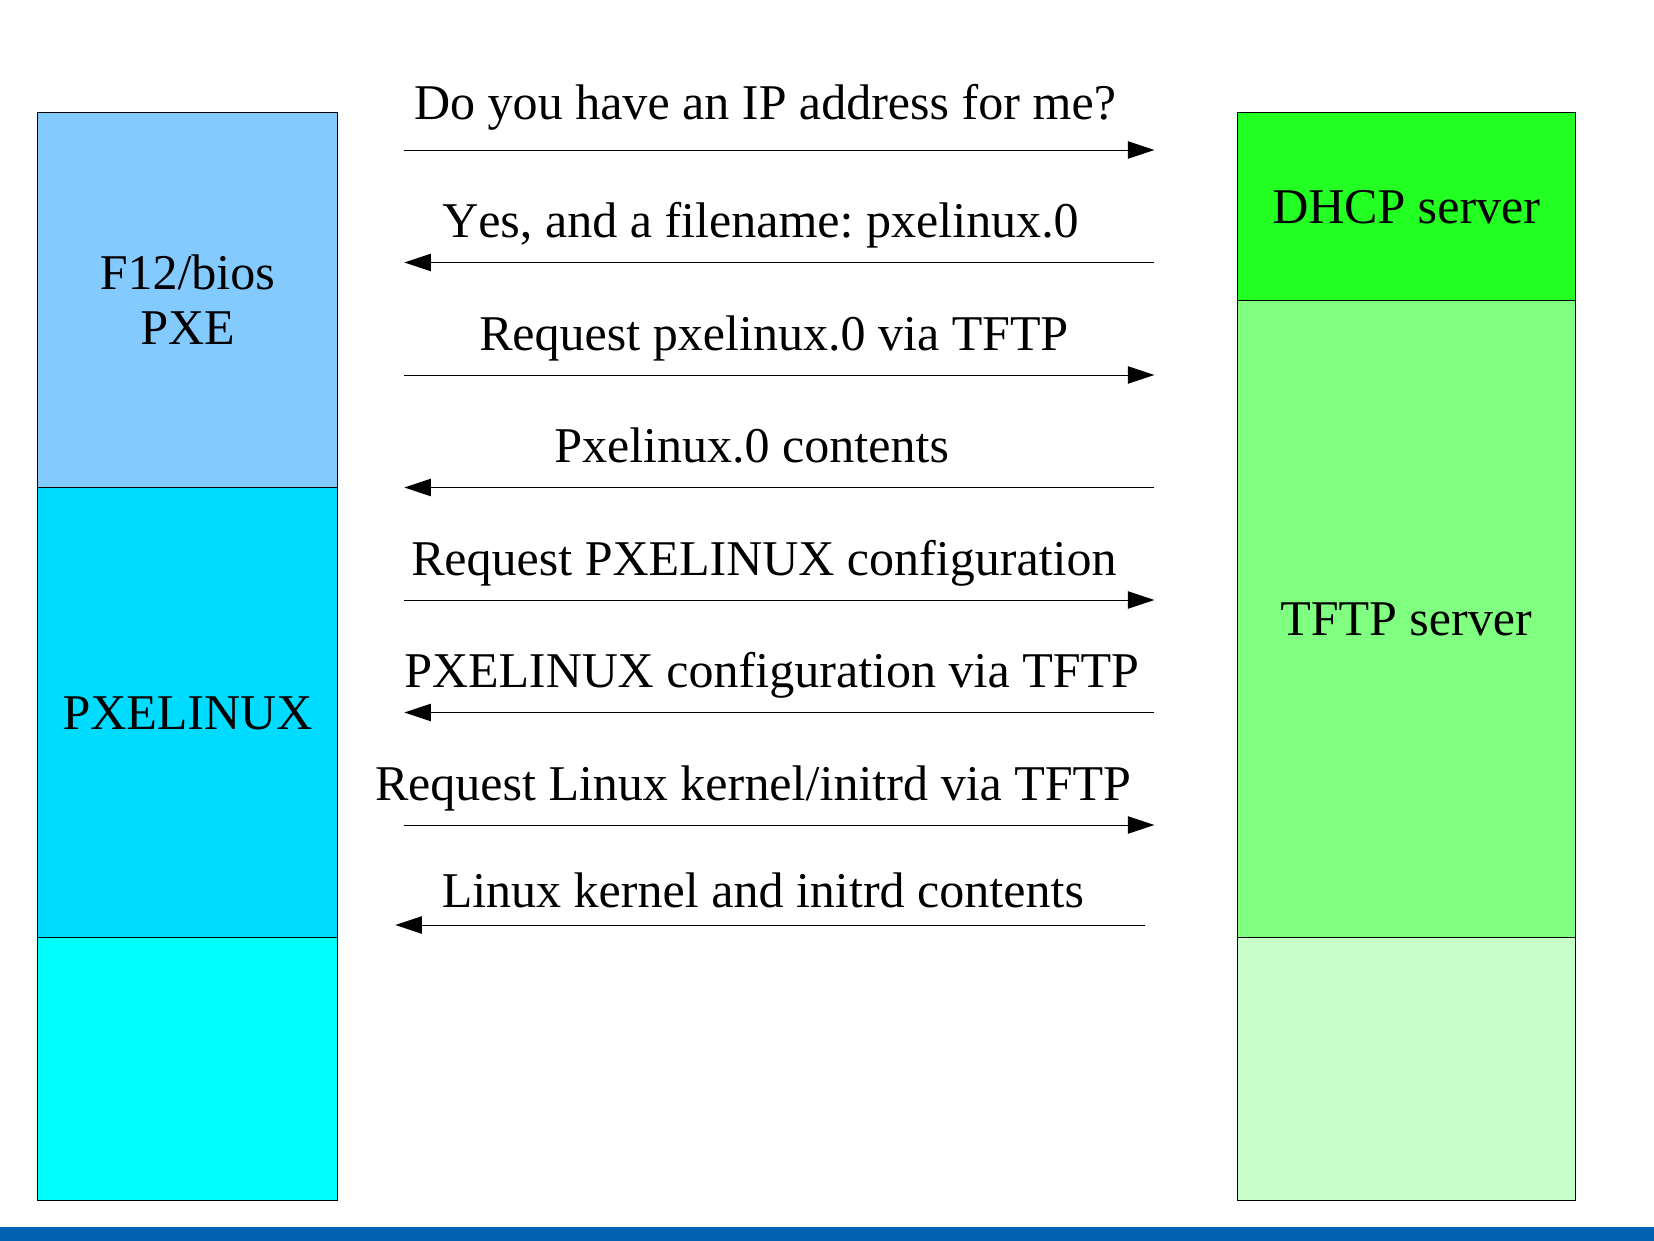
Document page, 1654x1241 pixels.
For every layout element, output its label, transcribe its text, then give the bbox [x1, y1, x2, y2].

text_box Do you have an IP address for me? [414, 75, 1117, 145]
text_box [1237, 937, 1576, 1201]
text_box Pxelinux.0 contents [554, 418, 950, 488]
text_box Yes, and a filename: pxelinux.0 [442, 193, 1080, 263]
text_box TFTP server [1237, 300, 1576, 937]
text_box PXELINUX configuration via TFTP [404, 643, 1139, 712]
text_box DHCP server [1237, 112, 1576, 300]
text_box [37, 937, 338, 1201]
text_box Request Linux kernel/initrd via TFTP [375, 755, 1133, 826]
text_box Request pxelinux.0 via TFTP [479, 305, 1069, 376]
text_box PXELINUX [37, 487, 338, 937]
text_box Request PXELINUX configuration [411, 530, 1117, 600]
text_box Linux kernel and initrd contents [441, 926, 1086, 932]
text_box F12/bios PXE [37, 112, 338, 487]
text_box Linux kernel and initrd contents [441, 862, 1086, 925]
